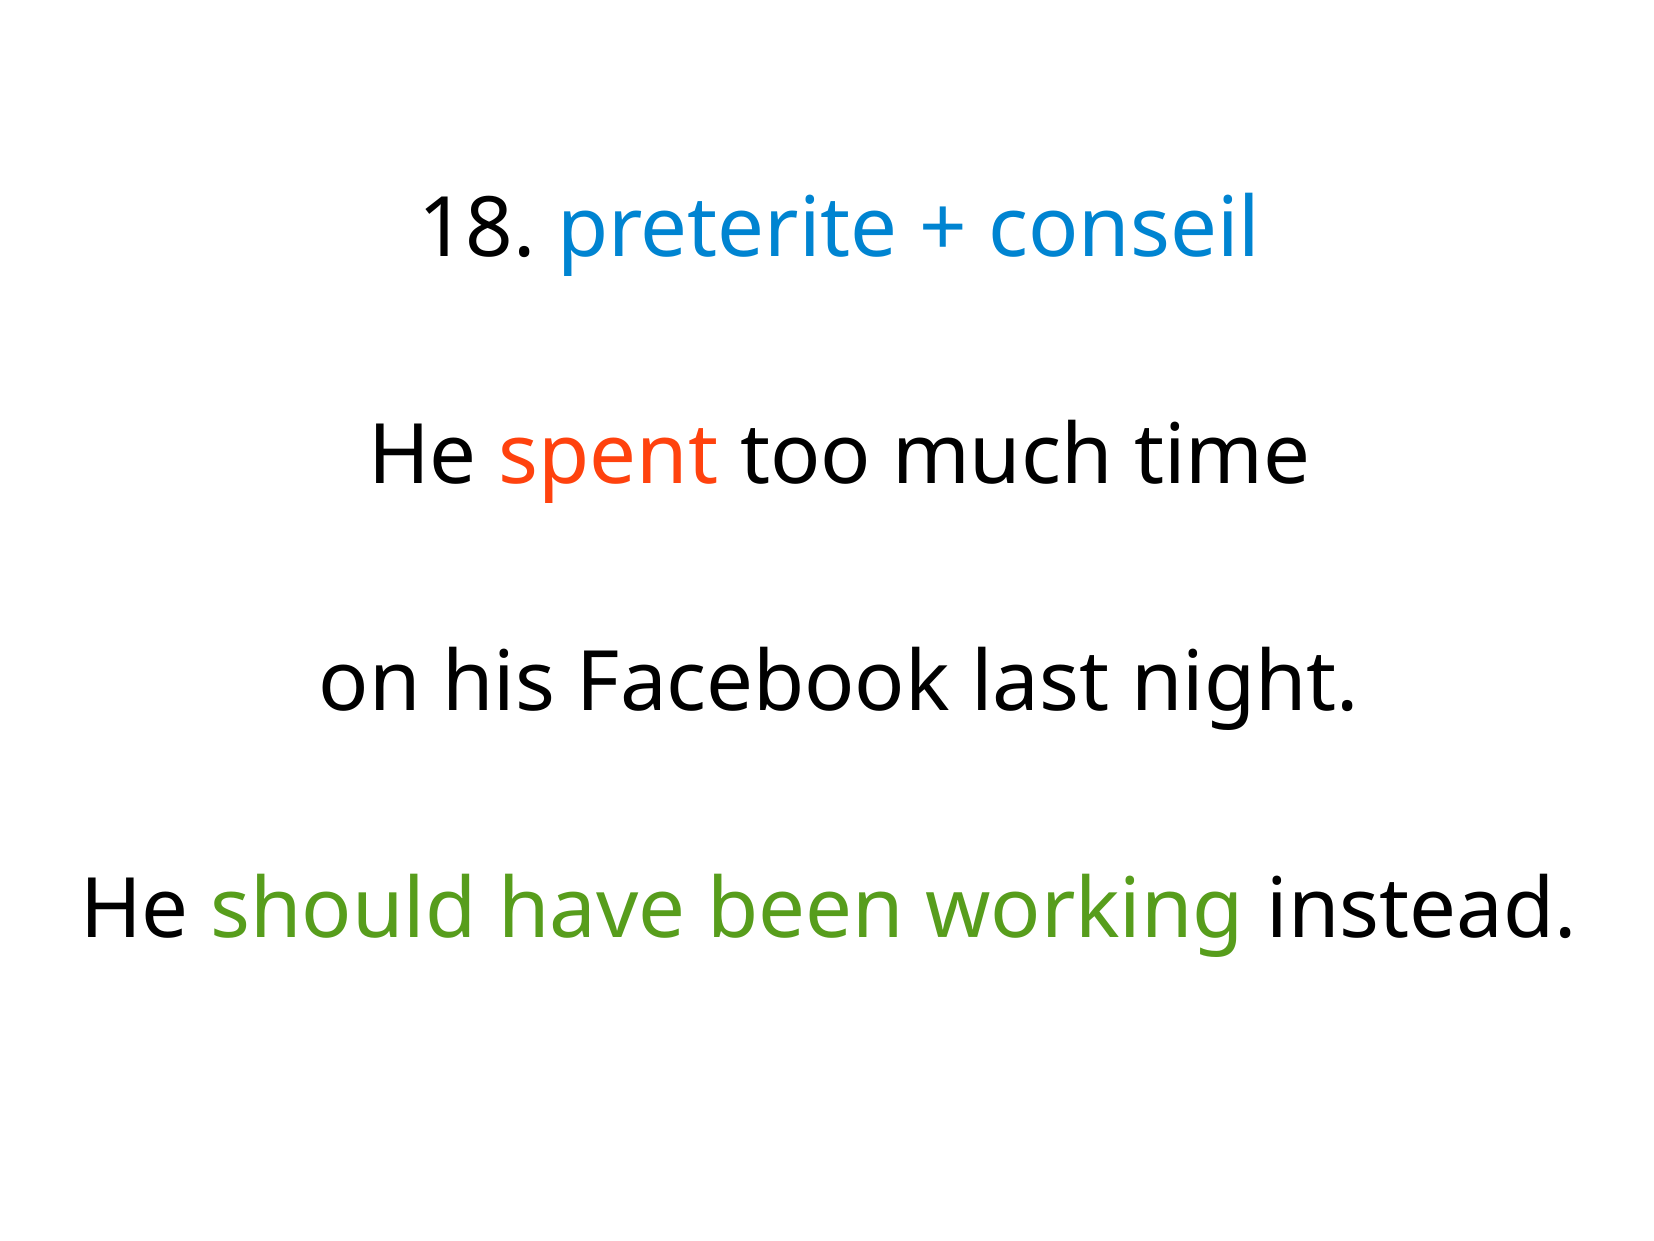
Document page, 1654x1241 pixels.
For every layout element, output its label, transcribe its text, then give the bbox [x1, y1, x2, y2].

text_box 18. preterite + conseil He spent too much time on his Facebook last night. He should have been working instead. [59, 35, 1642, 1225]
